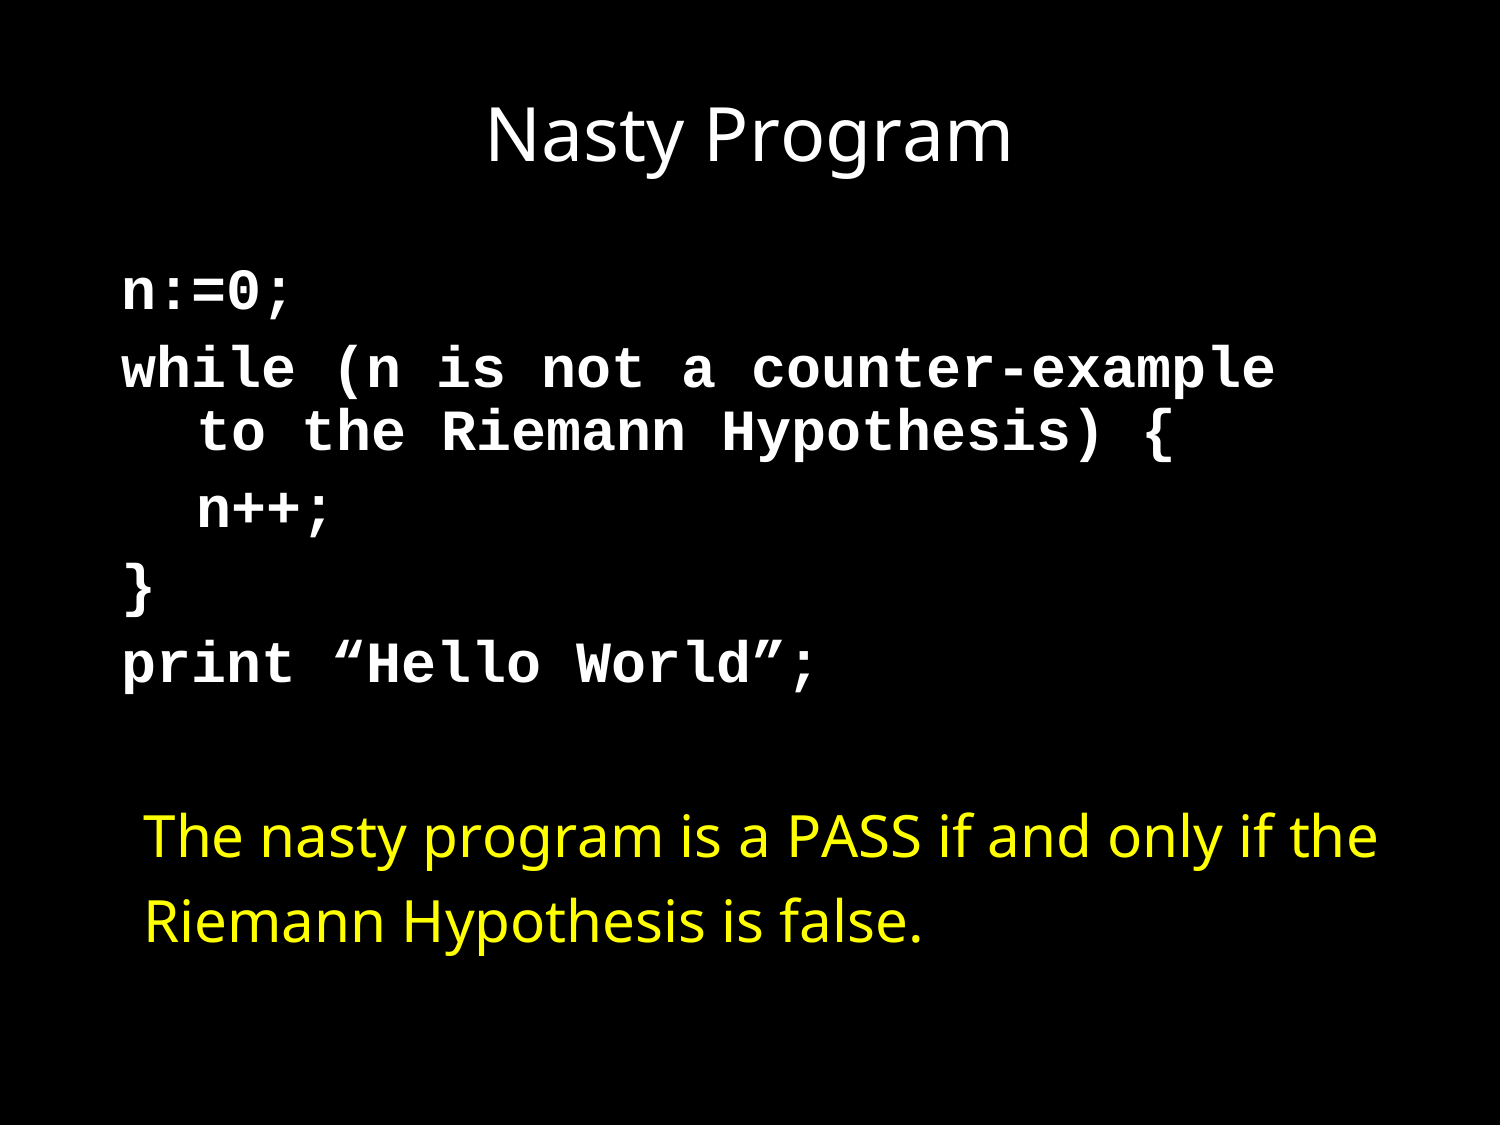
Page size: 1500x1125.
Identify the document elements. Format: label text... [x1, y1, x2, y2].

text_box Nasty Program [112, 37, 1388, 225]
text_box The nasty program is a PASS if and only if the Riemann Hypothesis is false. [128, 791, 1395, 962]
text_box n:=0; while (n is not a counter-example to the Riemann Hypothesis) { n++; } print “Hello World”; [106, 252, 1327, 788]
